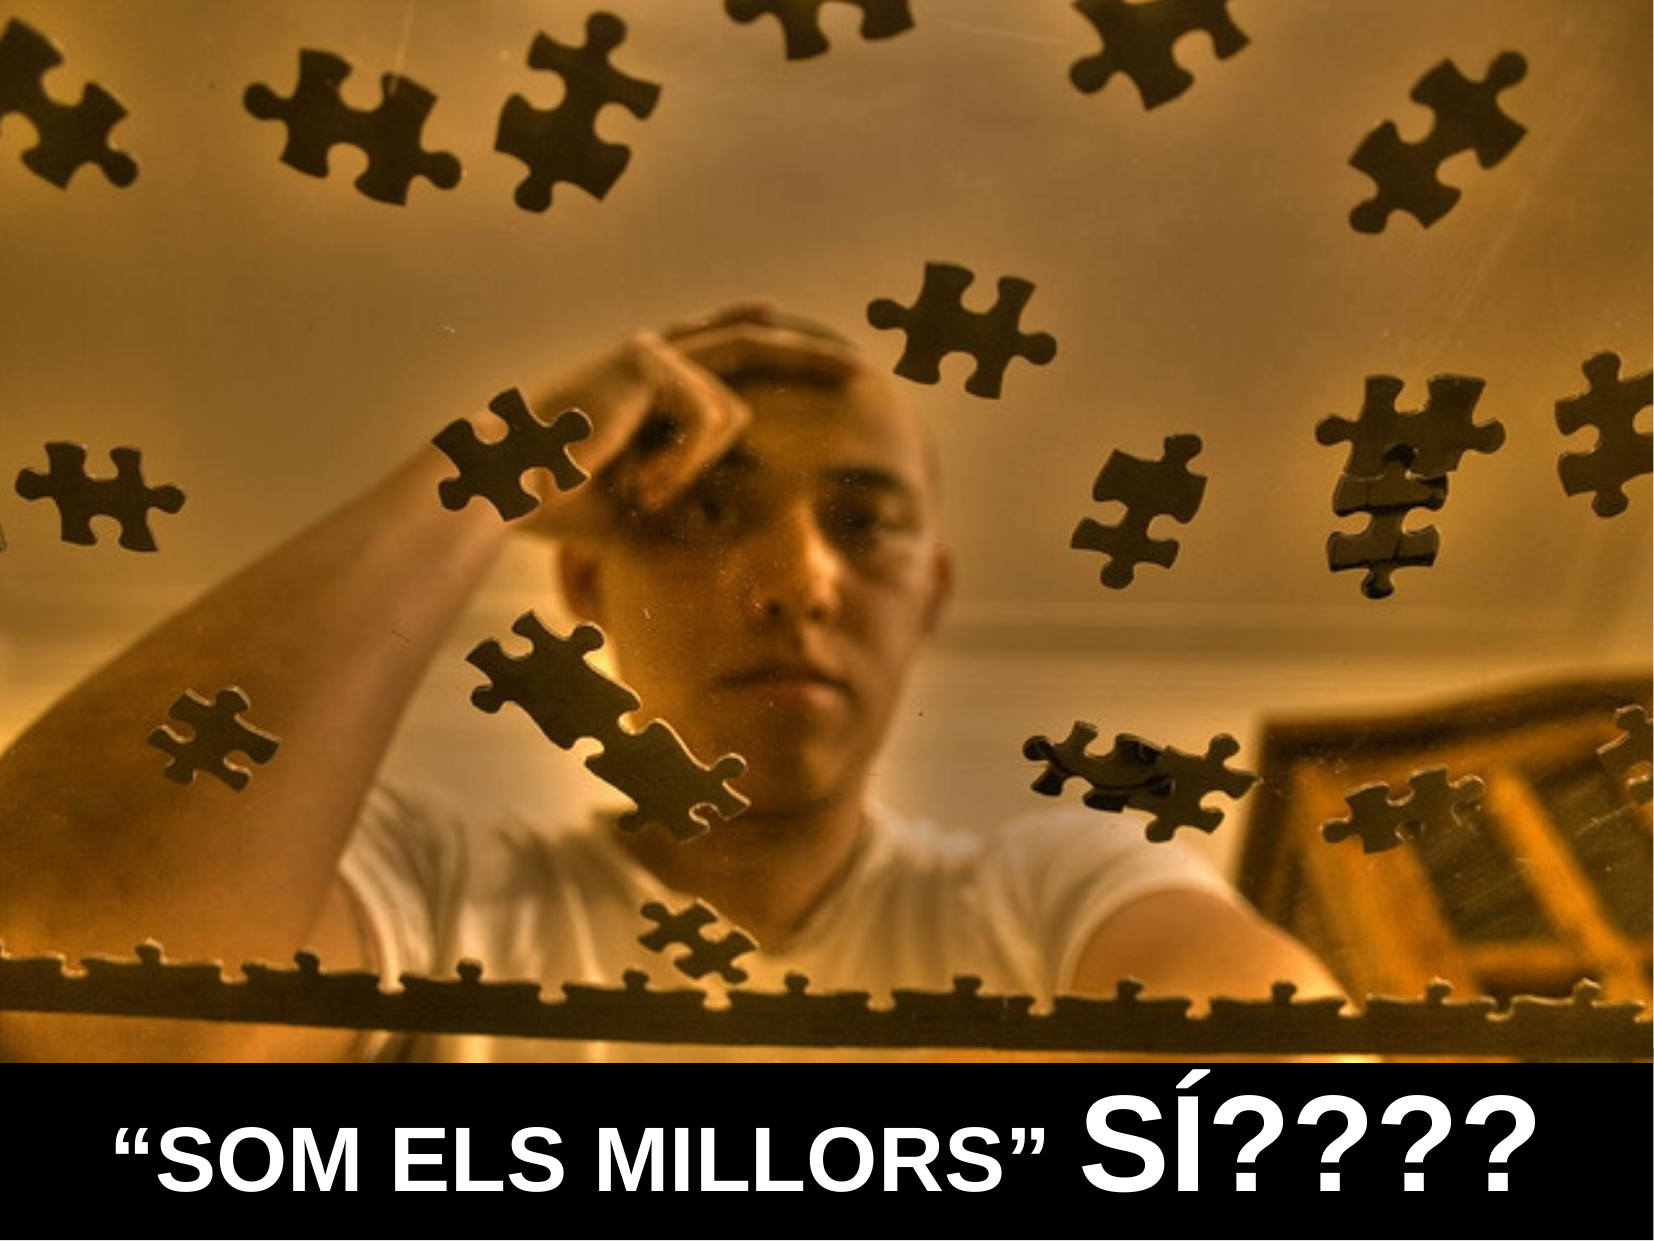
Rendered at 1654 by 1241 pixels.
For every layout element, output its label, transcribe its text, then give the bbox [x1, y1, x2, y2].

title “SOM ELS MILLORS” SÍ???? [0, 1063, 1654, 1241]
picture [0, 0, 1654, 1063]
